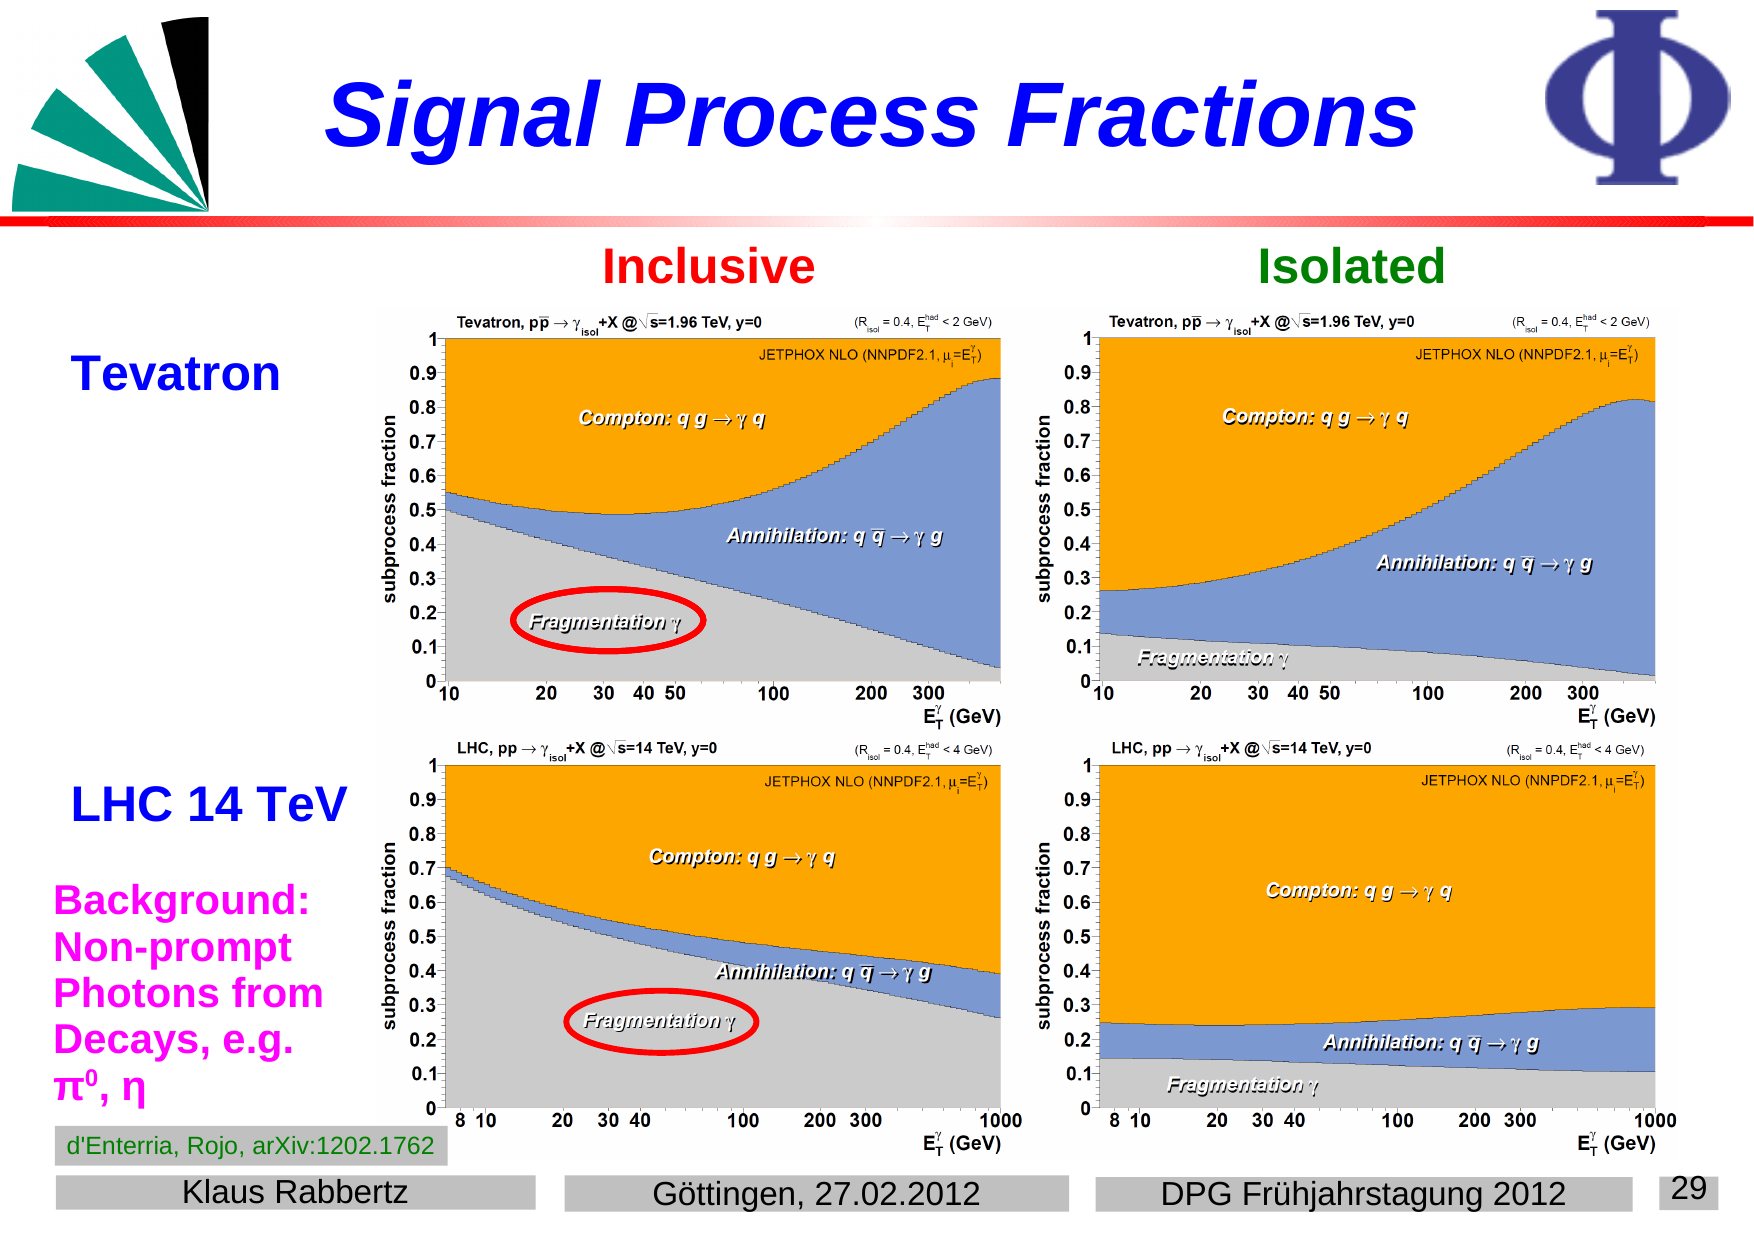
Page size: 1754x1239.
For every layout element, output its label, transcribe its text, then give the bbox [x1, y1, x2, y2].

picture [1545, 10, 1731, 185]
text_box Background: Non-prompt Photons from Decays, e.g. π0, η [41, 870, 337, 1116]
picture [12, 17, 209, 214]
title Signal Process Fractions [220, 22, 1525, 207]
text_box Isolated [1245, 232, 1459, 301]
text_box Tevatron [58, 339, 294, 407]
text_box LHC 14 TeV [58, 770, 360, 838]
picture [377, 307, 1678, 1161]
text_box d'Enterria, Rojo, arXiv:1202.1762 [54, 1125, 448, 1166]
text_box Inclusive [590, 232, 829, 301]
